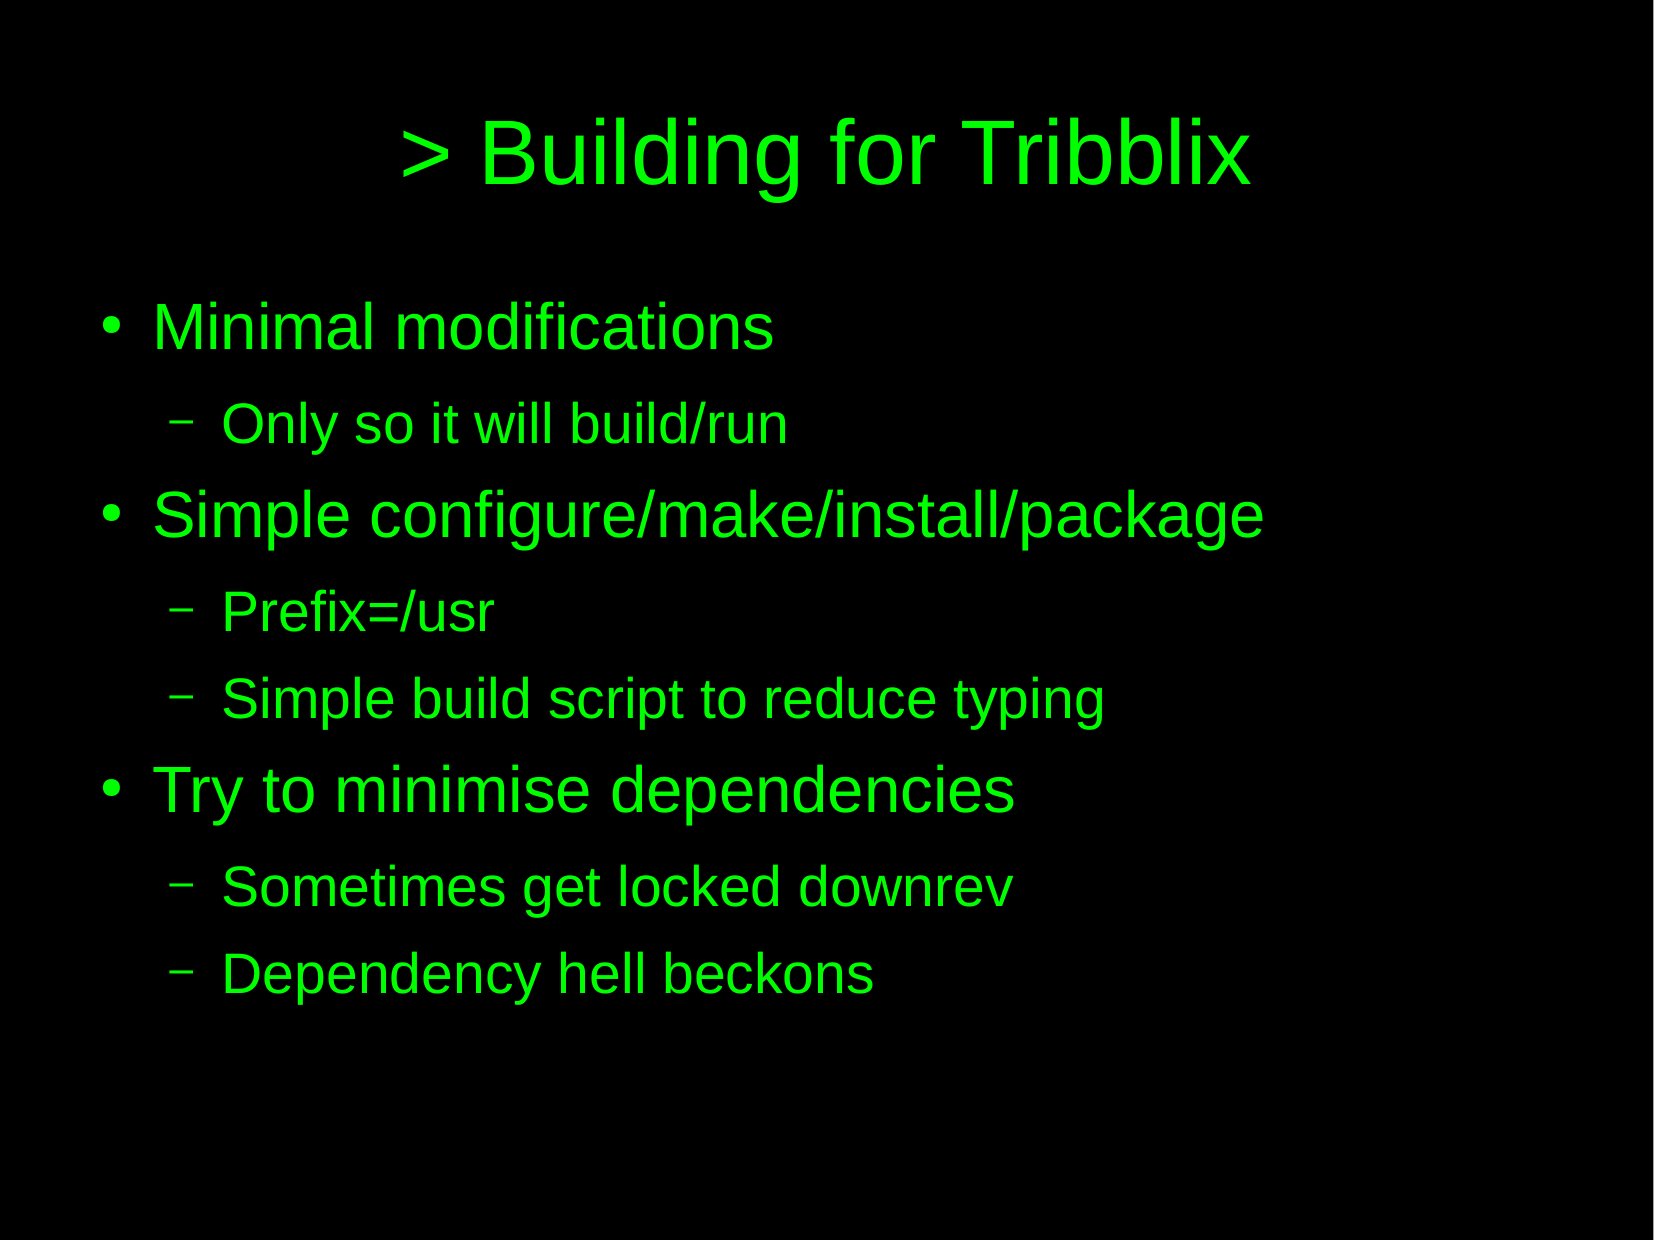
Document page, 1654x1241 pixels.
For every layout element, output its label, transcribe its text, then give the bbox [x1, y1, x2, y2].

title > Building for Tribblix [82, 49, 1571, 257]
list Minimal modifications Only so it will build/run Simple configure/make/install/package Prefix=/usr Simple build script to reduce typing Try to minimise dependencies Sometimes get locked downrev Dependency hell beckons [82, 290, 1571, 1010]
